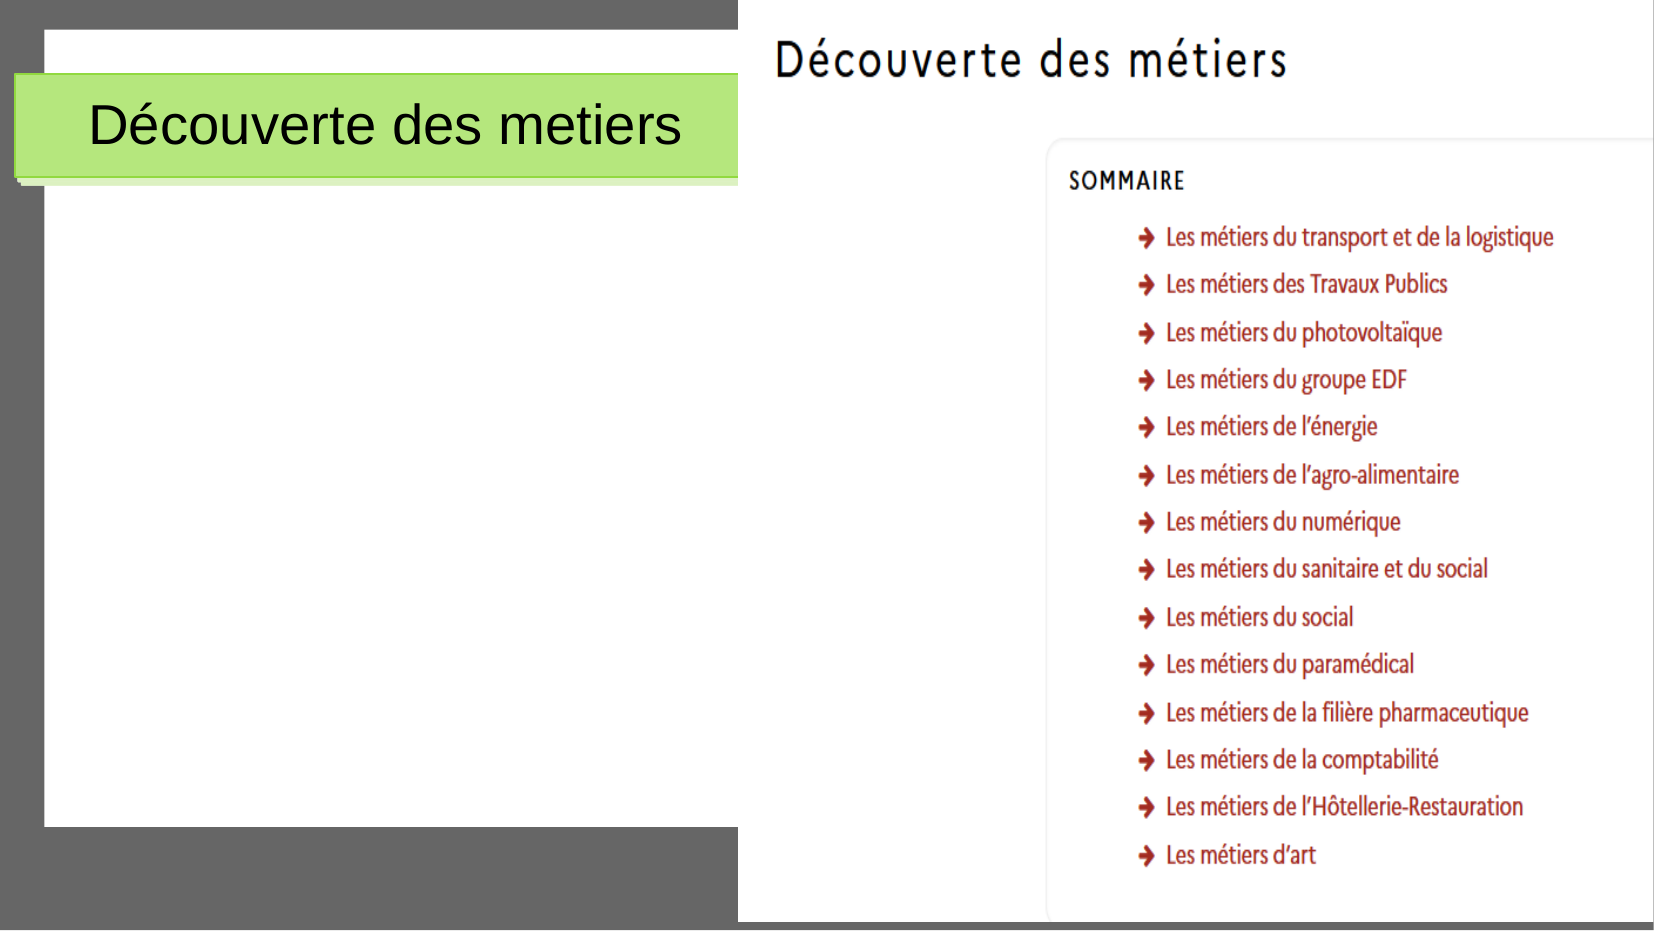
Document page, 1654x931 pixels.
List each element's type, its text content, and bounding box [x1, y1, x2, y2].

picture [738, 0, 1654, 922]
title Découverte des metiers [88, 73, 738, 178]
